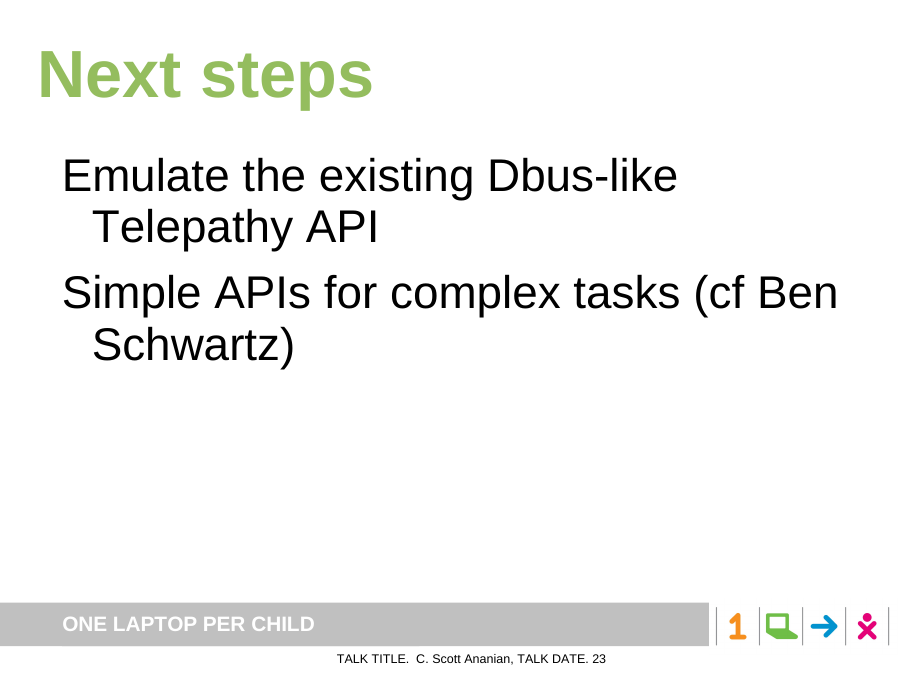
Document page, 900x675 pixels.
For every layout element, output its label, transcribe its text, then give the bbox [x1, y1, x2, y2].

list Emulate the existing Dbus-like Telepathy API Simple APIs for complex tasks (cf Ben Schwartz) [61, 150, 844, 675]
picture [844, 598, 898, 655]
title Next steps [37, 37, 856, 211]
